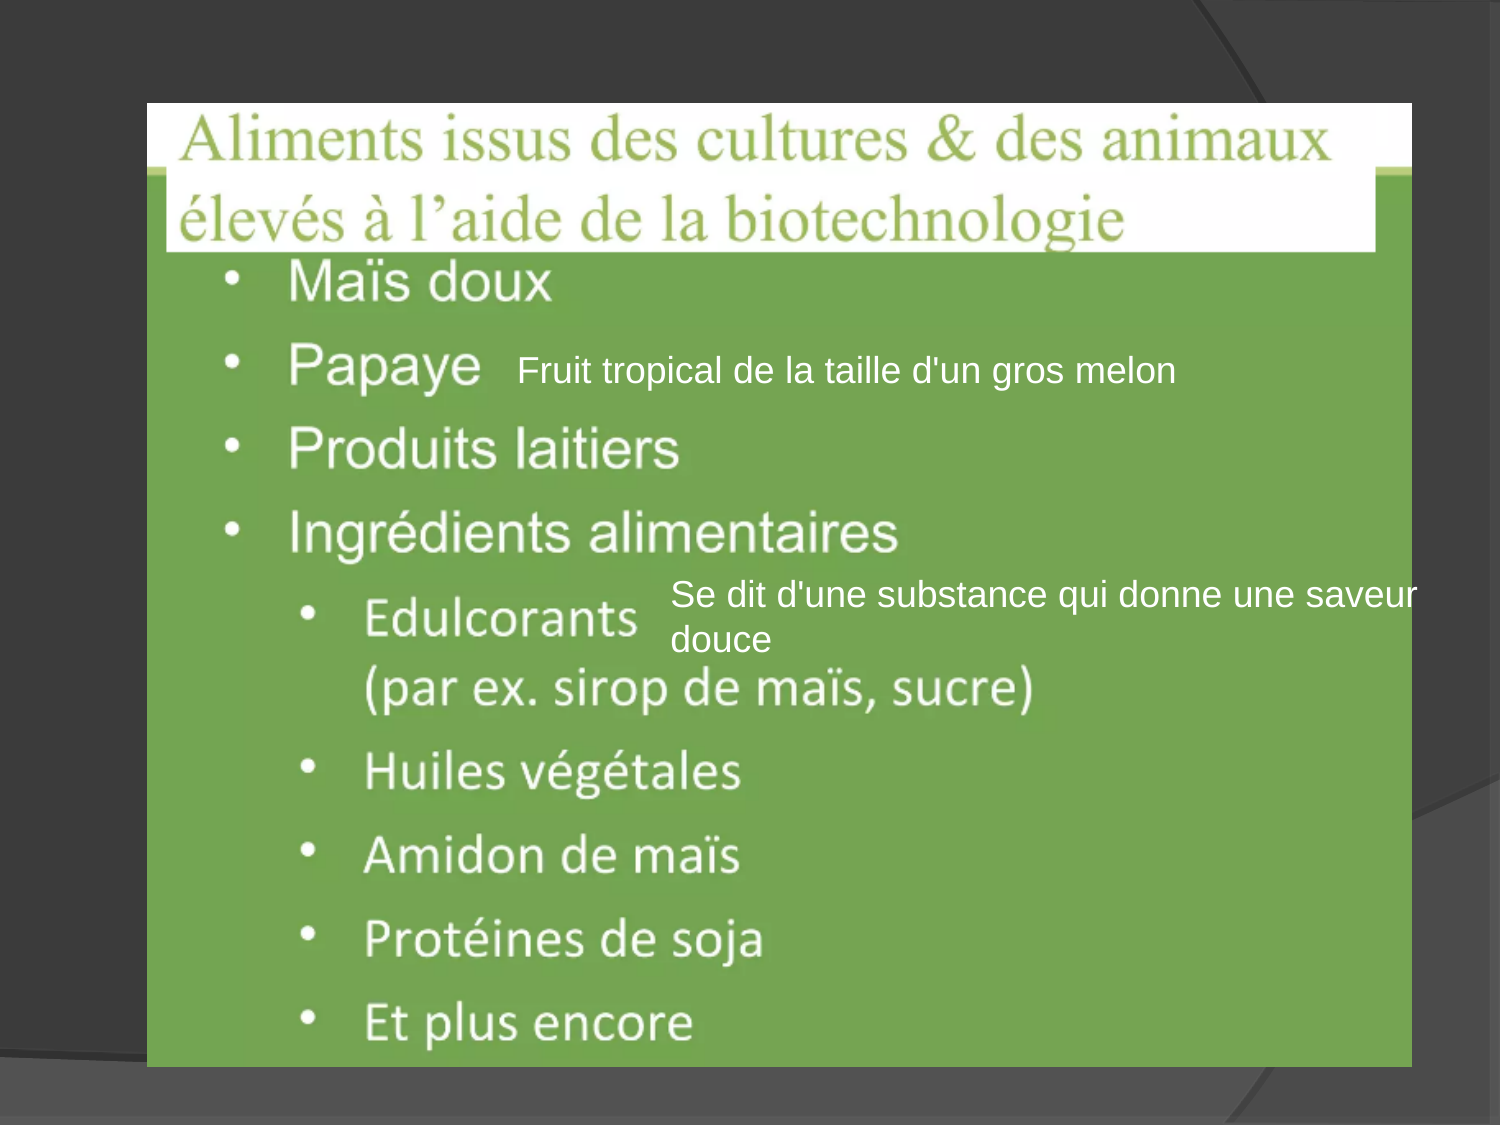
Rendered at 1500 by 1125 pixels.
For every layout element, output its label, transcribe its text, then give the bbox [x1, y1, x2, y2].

picture [147, 103, 1412, 1067]
text_box Se dit d'une substance qui donne une saveur douce [655, 562, 1500, 668]
text_box Fruit tropical de la taille d'un gros melon [502, 338, 1192, 398]
